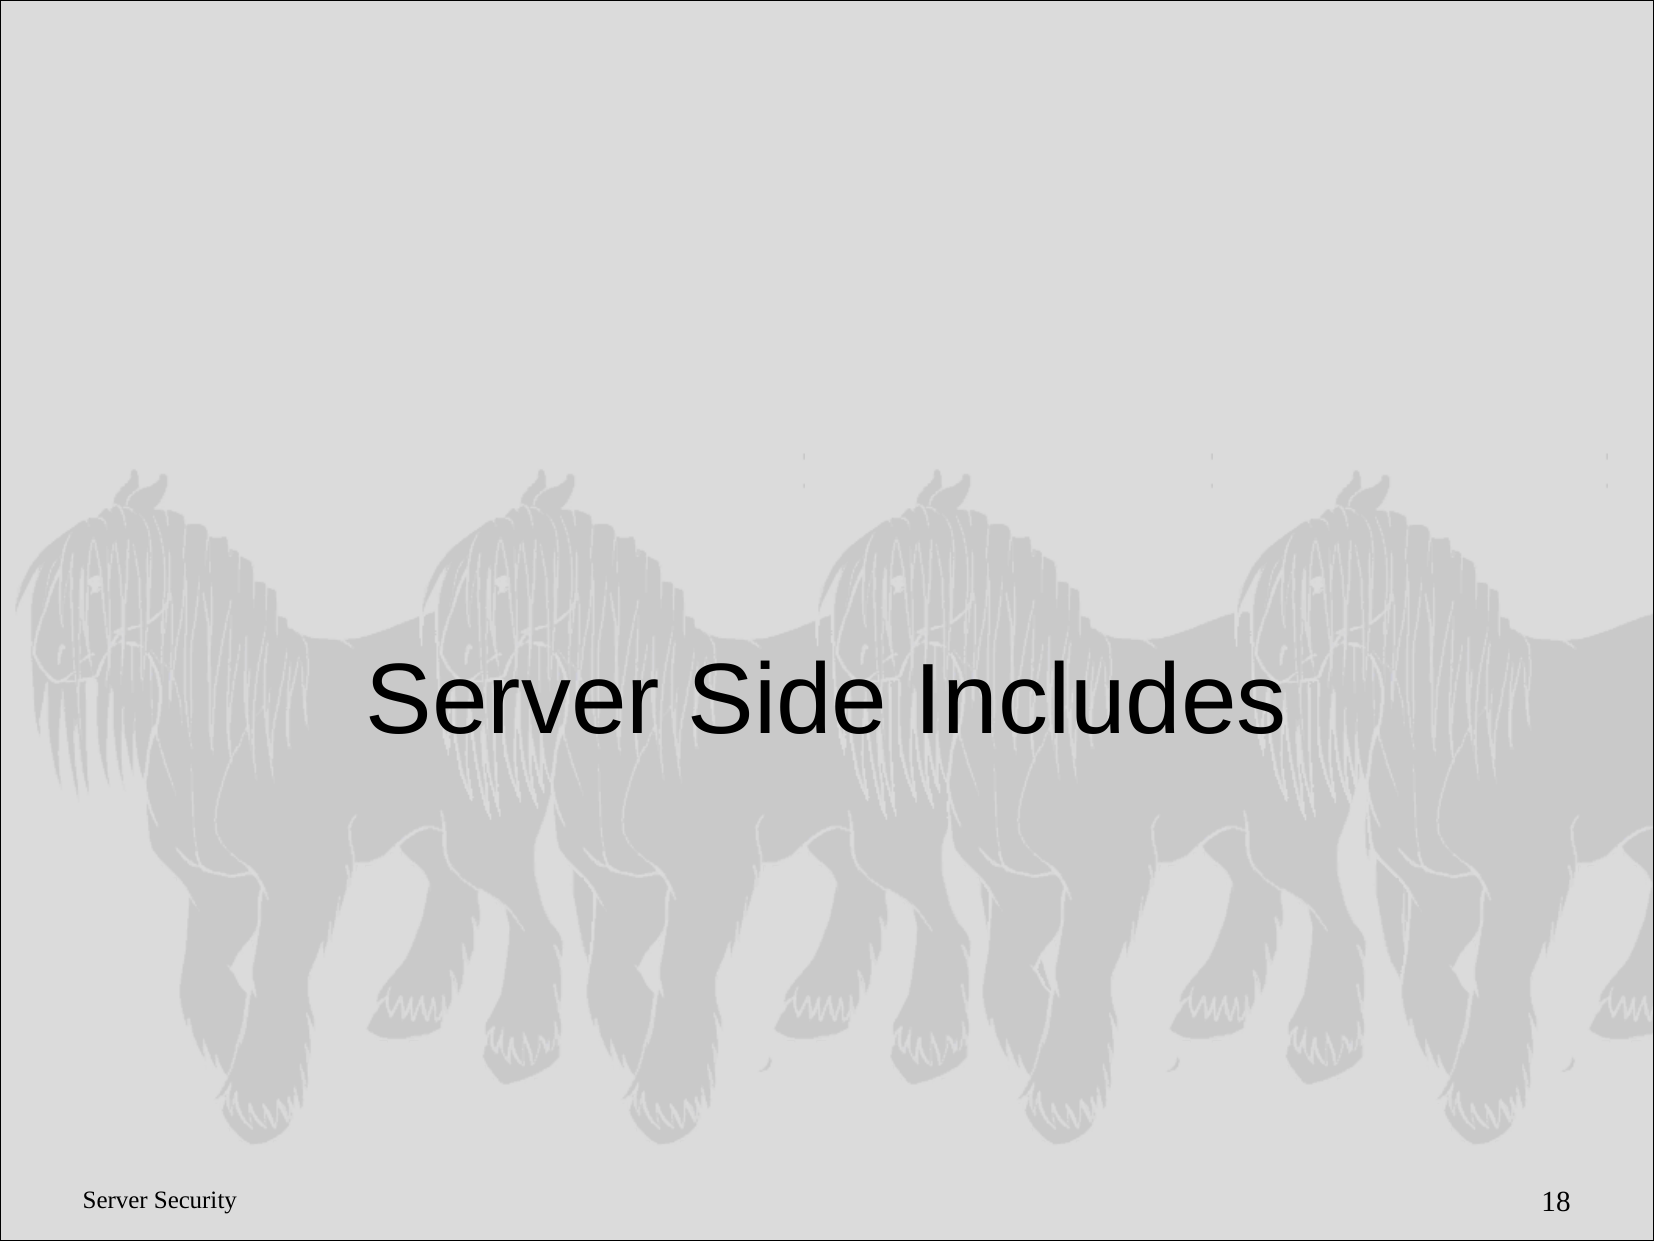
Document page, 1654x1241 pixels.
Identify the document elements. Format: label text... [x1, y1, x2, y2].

subtitle Server Side Includes [82, 297, 1571, 1102]
